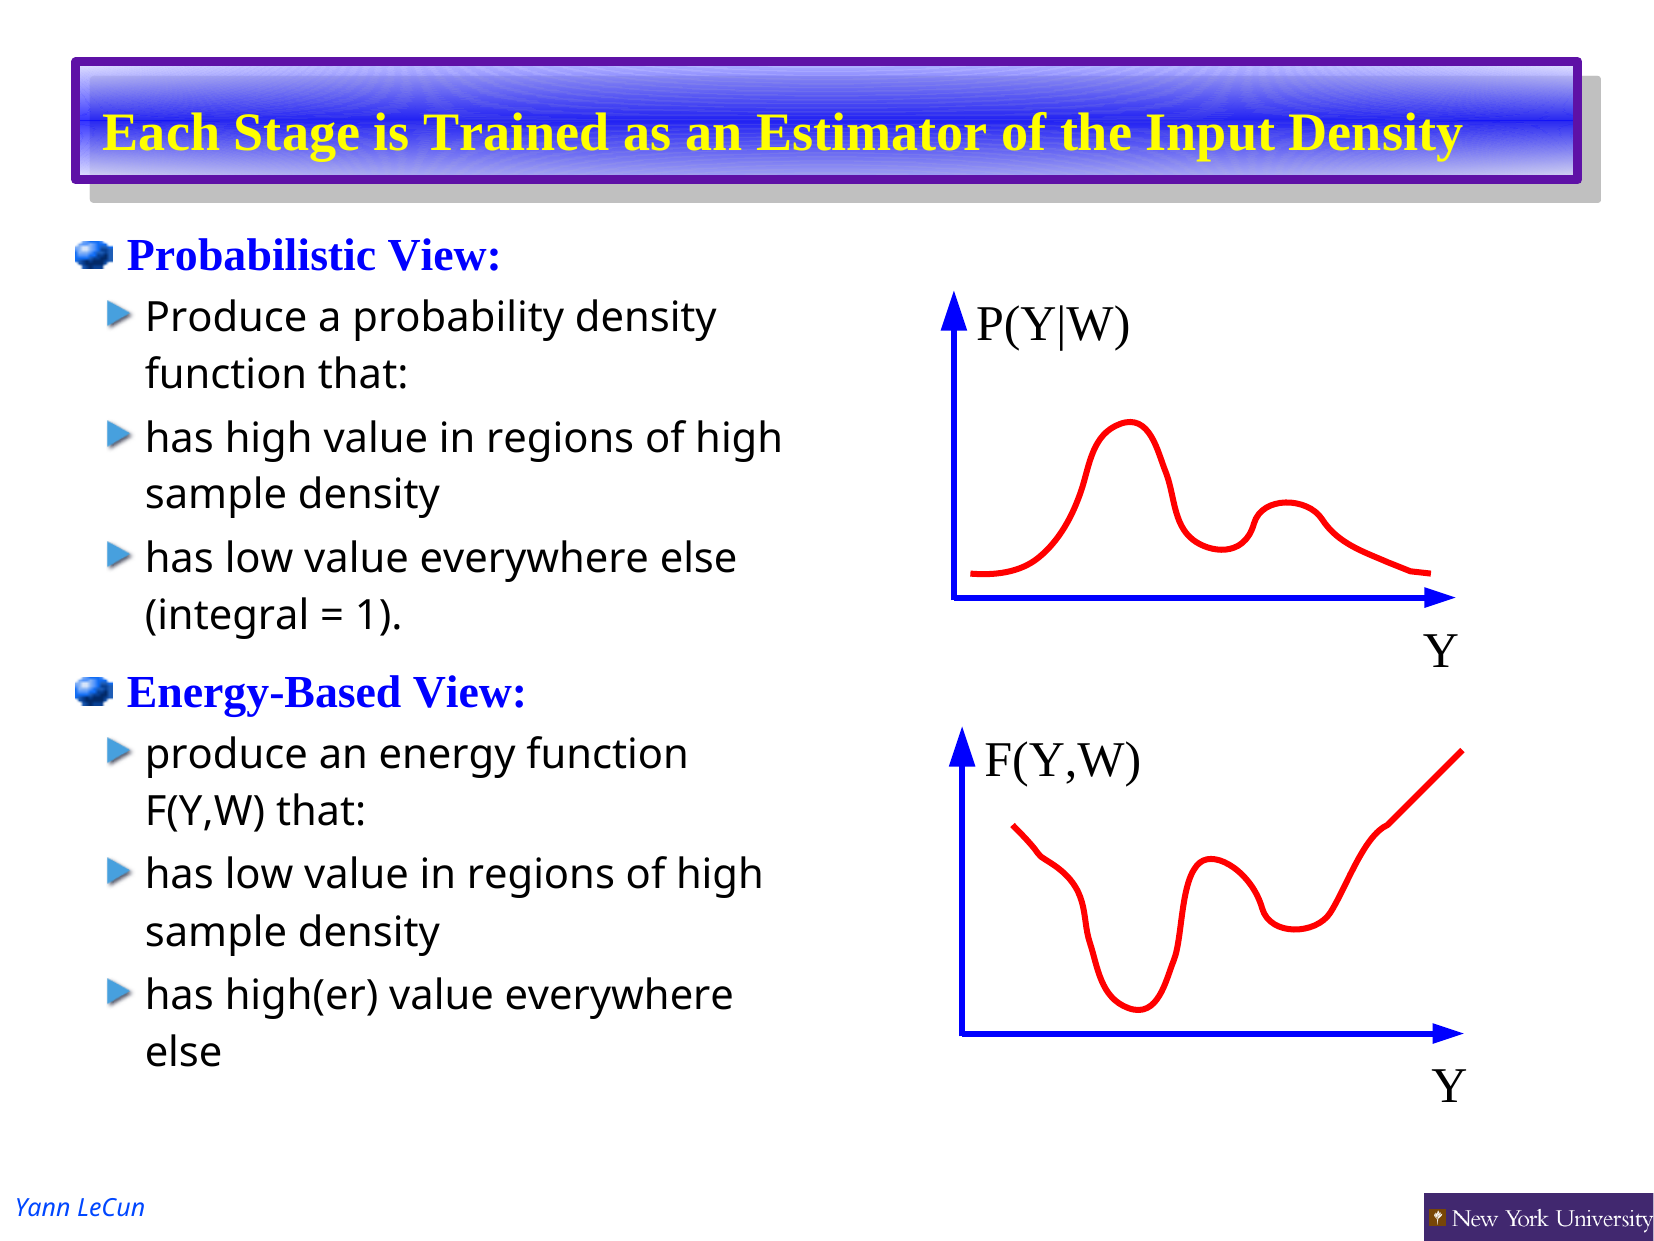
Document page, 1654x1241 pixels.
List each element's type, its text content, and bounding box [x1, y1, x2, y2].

title Each Stage is Trained as an Estimator of the Input Density [75, 61, 1578, 180]
text_box Y [1428, 1055, 1471, 1122]
text_box F(Y,W) [981, 729, 1145, 796]
list Probabilistic View: Produce a probability density function that: has high value in regions of high sample density has low value everywhere else (integral = 1). Energy-Based View: produce an energy function F(Y,W) that: has low value in regions of high sample density has high(er) value everywhere else [75, 229, 818, 1165]
text_box P(Y|W) [973, 293, 1147, 360]
picture [1424, 1193, 1654, 1241]
text_box Y [1419, 619, 1463, 687]
